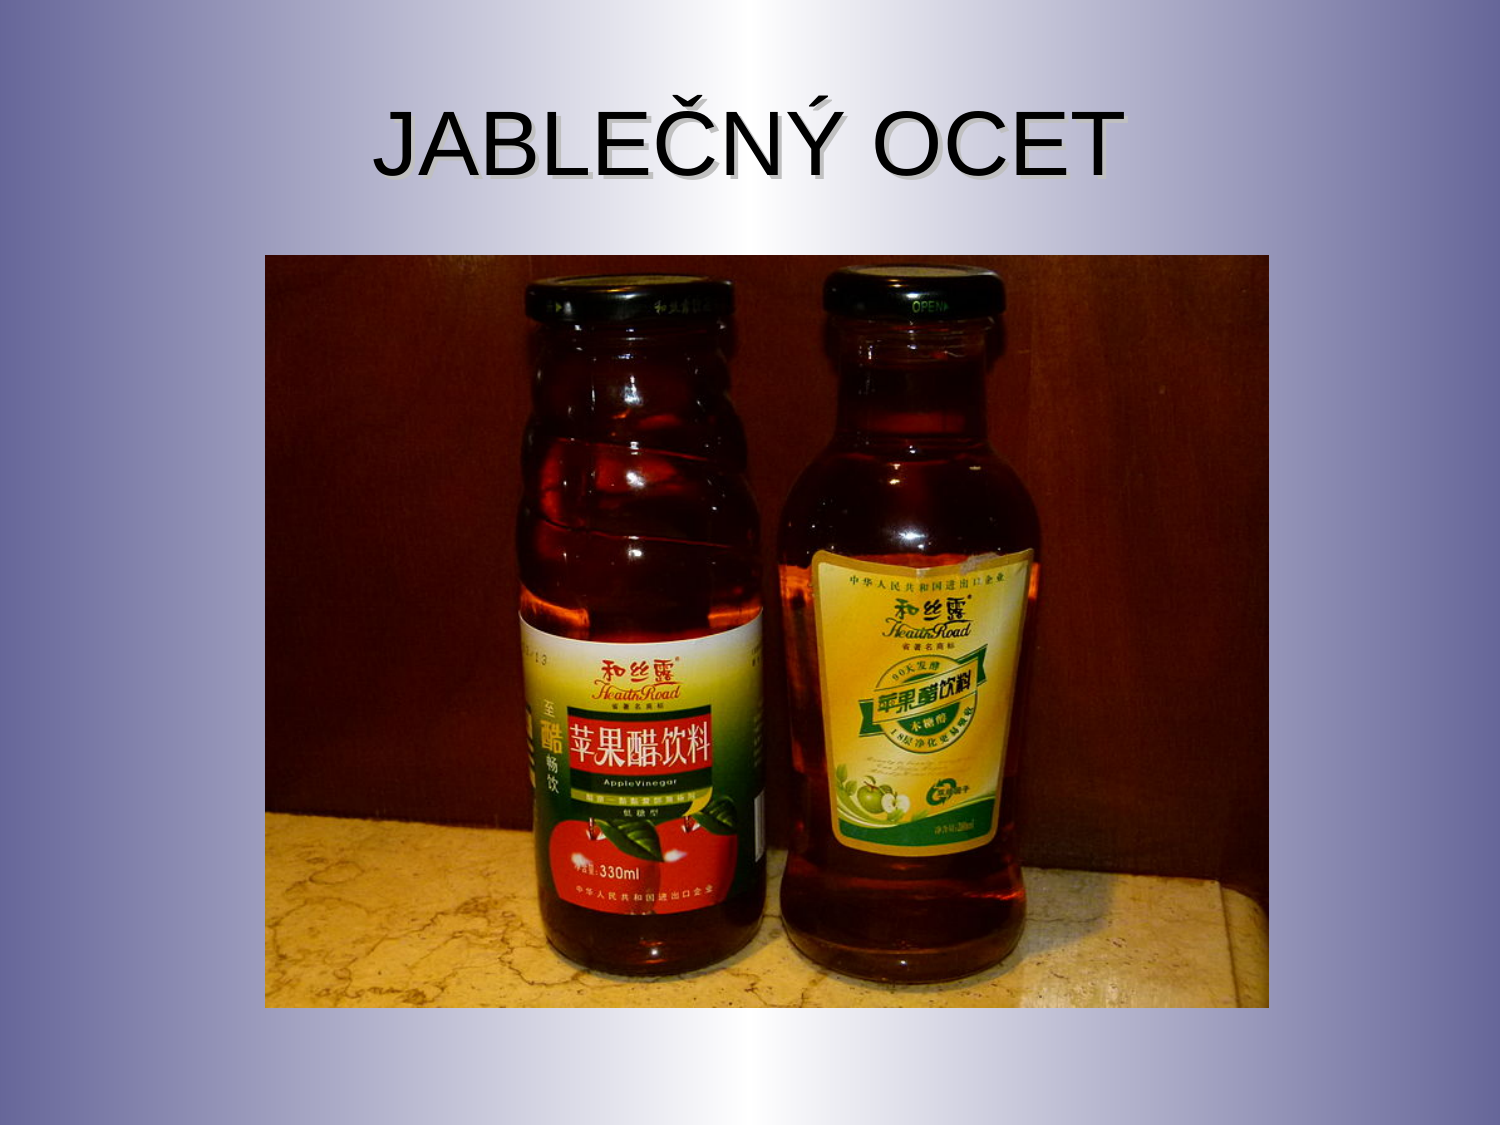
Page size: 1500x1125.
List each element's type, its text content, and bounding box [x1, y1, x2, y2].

title JABLEČNÝ OCET [75, 45, 1426, 233]
picture [265, 255, 1269, 1008]
